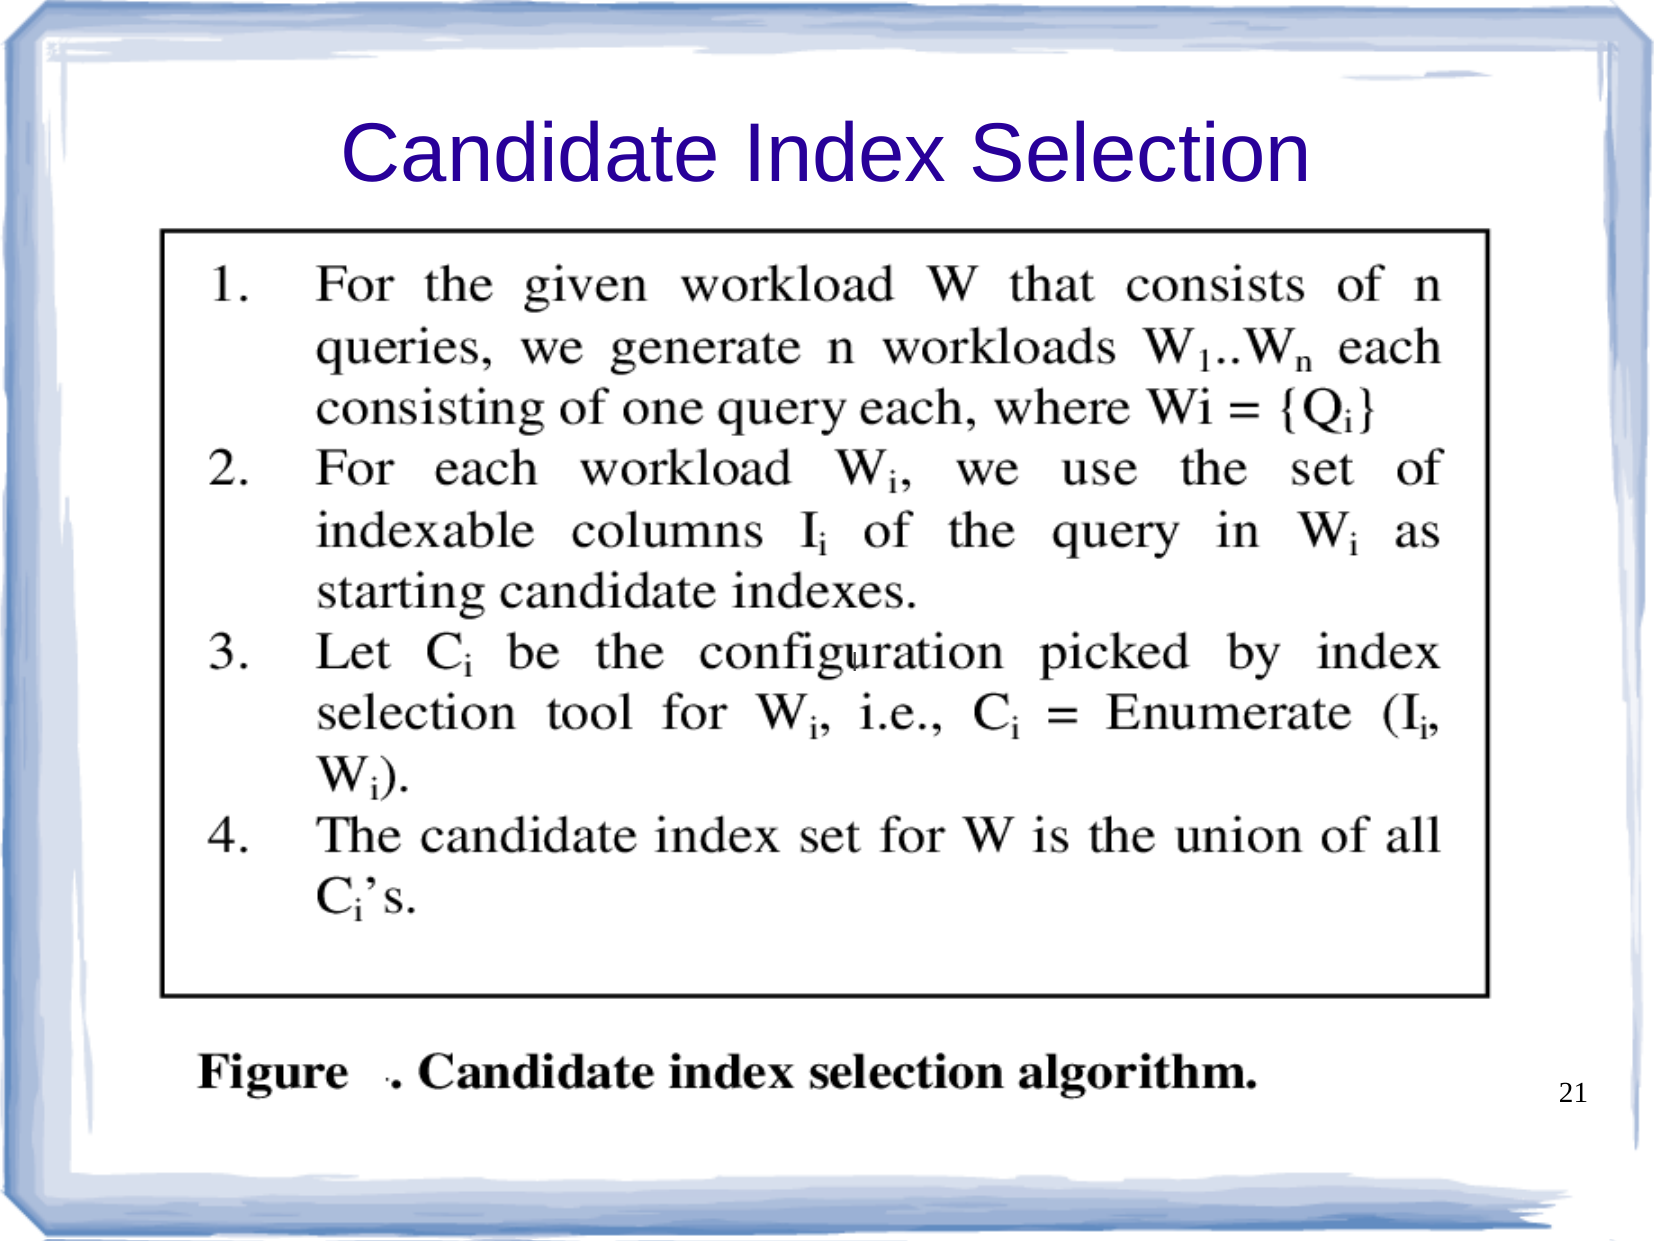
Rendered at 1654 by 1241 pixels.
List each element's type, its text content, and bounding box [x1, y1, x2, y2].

title Candidate Index Selection [82, 49, 1571, 257]
picture [0, 0, 1654, 1241]
